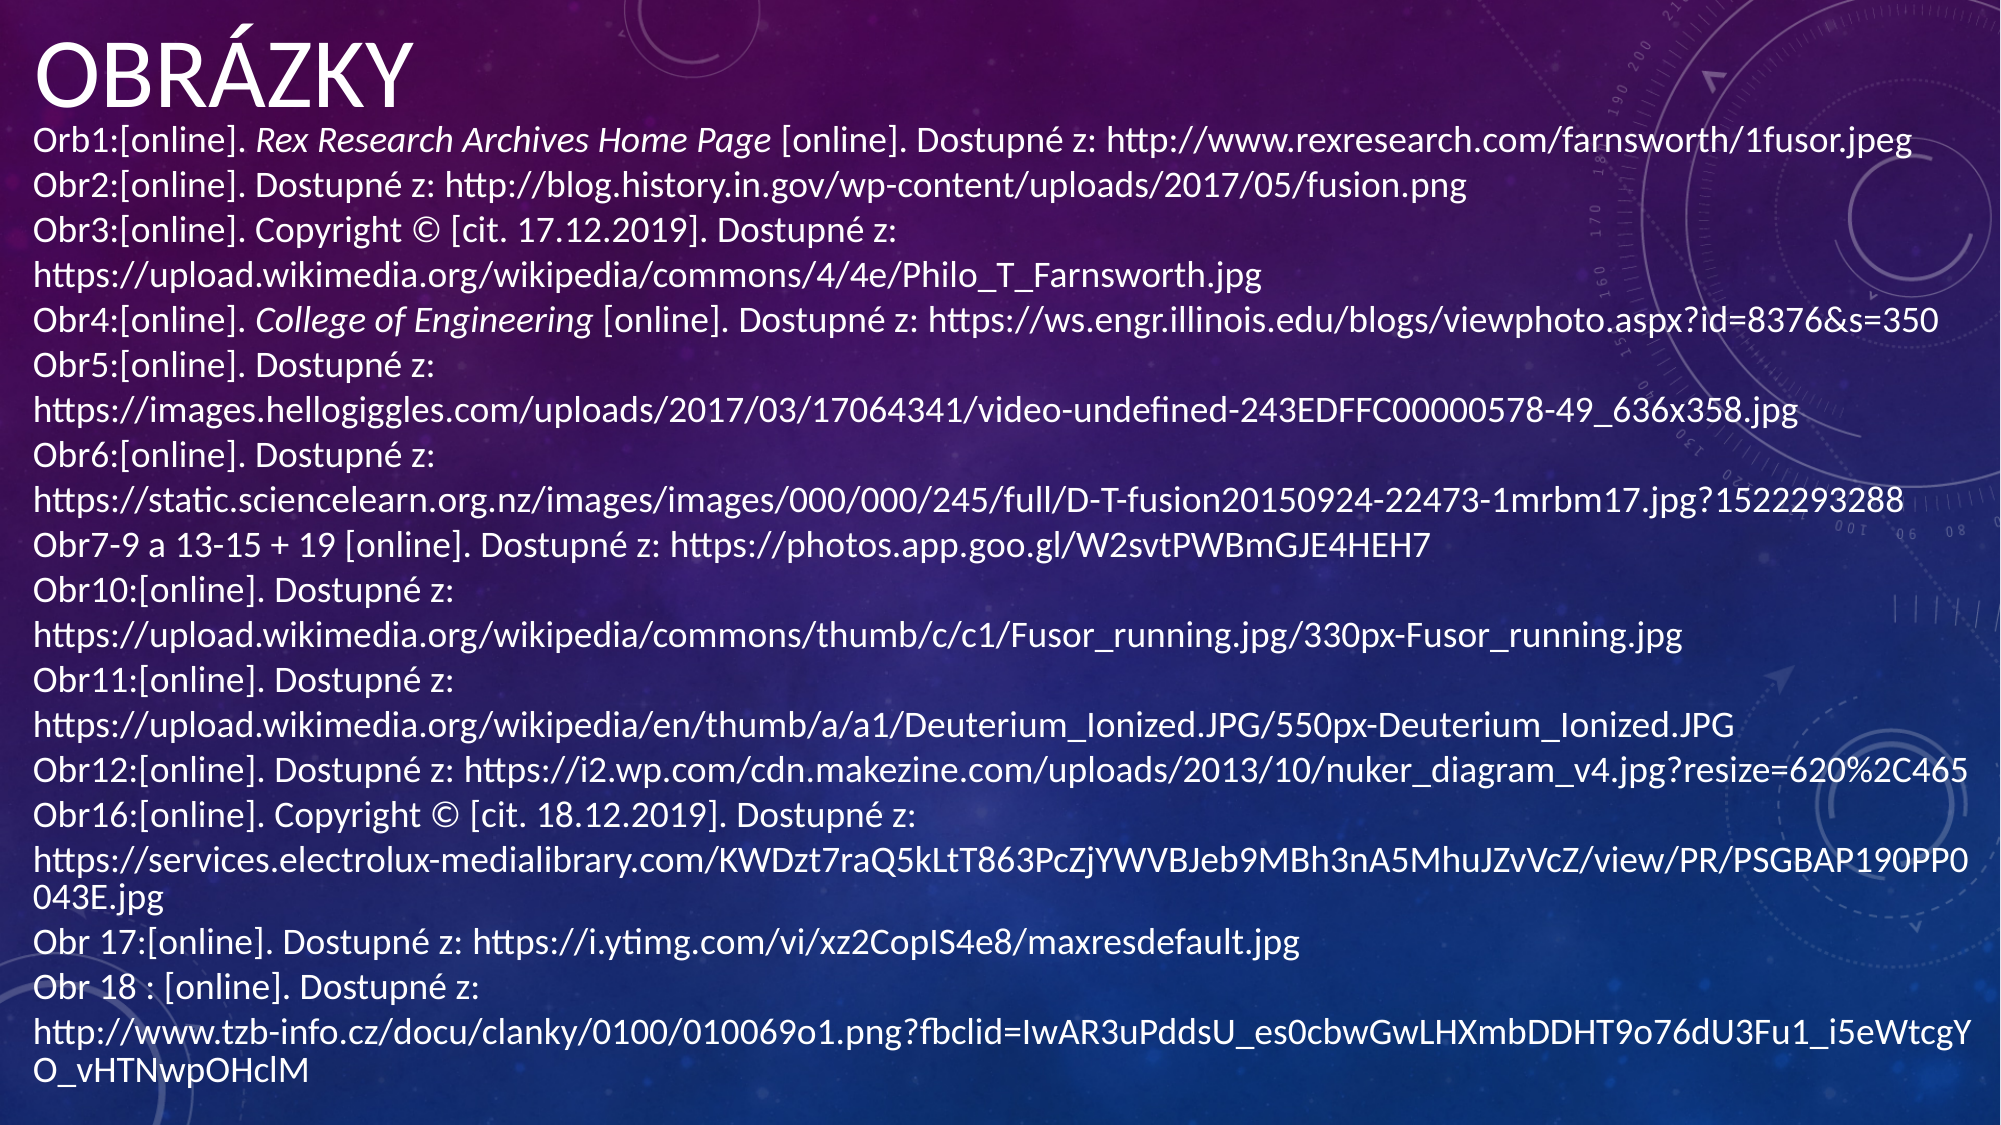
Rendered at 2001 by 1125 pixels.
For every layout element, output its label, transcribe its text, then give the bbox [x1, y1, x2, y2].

text_box OBRÁZKY [19, 0, 470, 107]
text_box Orb1:[online]. Rex Research Archives Home Page [online]. Dostupné z: http://www.rexresearch.com/farnsworth/1fusor.jpeg Obr2:[online]. Dostupné z: http://blog.history.in.gov/wp-content/uploads/2017/05/fusion.png Obr3:[online]. Copyright © [cit. 17.12.2019]. Dostupné z: https://upload.wikimedia.org/wikipedia/commons/4/4e/Philo_T_Farnsworth.jpg Obr4:[online]. College of Engineering [online]. Dostupné z: https://ws.engr.illinois.edu/blogs/viewphoto.aspx?id=8376&s=350 Obr5:[online]. Dostupné z: https://images.hellogiggles.com/uploads/2017/03/17064341/video-undefined-243EDFFC00000578-49_636x358.jpg Obr6:[online]. Dostupné z: https://static.sciencelearn.org.nz/images/images/000/000/245/full/D-T-fusion20150924-22473-1mrbm17.jpg?1522293288 Obr7-9 a 13-15 + 19 [online]. Dostupné z: https://photos.app.goo.gl/W2svtPWBmGJE4HEH7 Obr10:[online]. Dostupné z: https://upload.wikimedia.org/wikipedia/commons/thumb/c/c1/Fusor_running.jpg/330px-Fusor_running.jpg Obr11:[online]. Dostupné z: https://upload.wikimedia.org/wikipedia/en/thumb/a/a1/Deuterium_Ionized.JPG/550px-Deuterium_Ionized.JPG Obr12:[online]. Dostupné z: https://i2.wp.com/cdn.makezine.com/uploads/2013/10/nuker_diagram_v4.jpg?resize=620%2C465 Obr16:[online]. Copyright © [cit. 18.12.2019]. Dostupné z: https://services.electrolux-medialibrary.com/KWDzt7raQ5kLtT863PcZjYWVBJeb9MBh3nA5MhuJZvVcZ/view/PR/PSGBAP190PP0043E.jpg Obr 17:[online]. Dostupné z: https://i.ytimg.com/vi/xz2CopIS4e8/maxresdefault.jpg Obr 18 : [online]. Dostupné z: http://www.tzb-info.cz/docu/clanky/0100/010069o1.png?fbclid=IwAR3uPddsU_es0cbwGwLHXmbDDHT9o76dU3Fu1_i5eWtcgYO_vHTNwpOHclM [17, 107, 2000, 1118]
